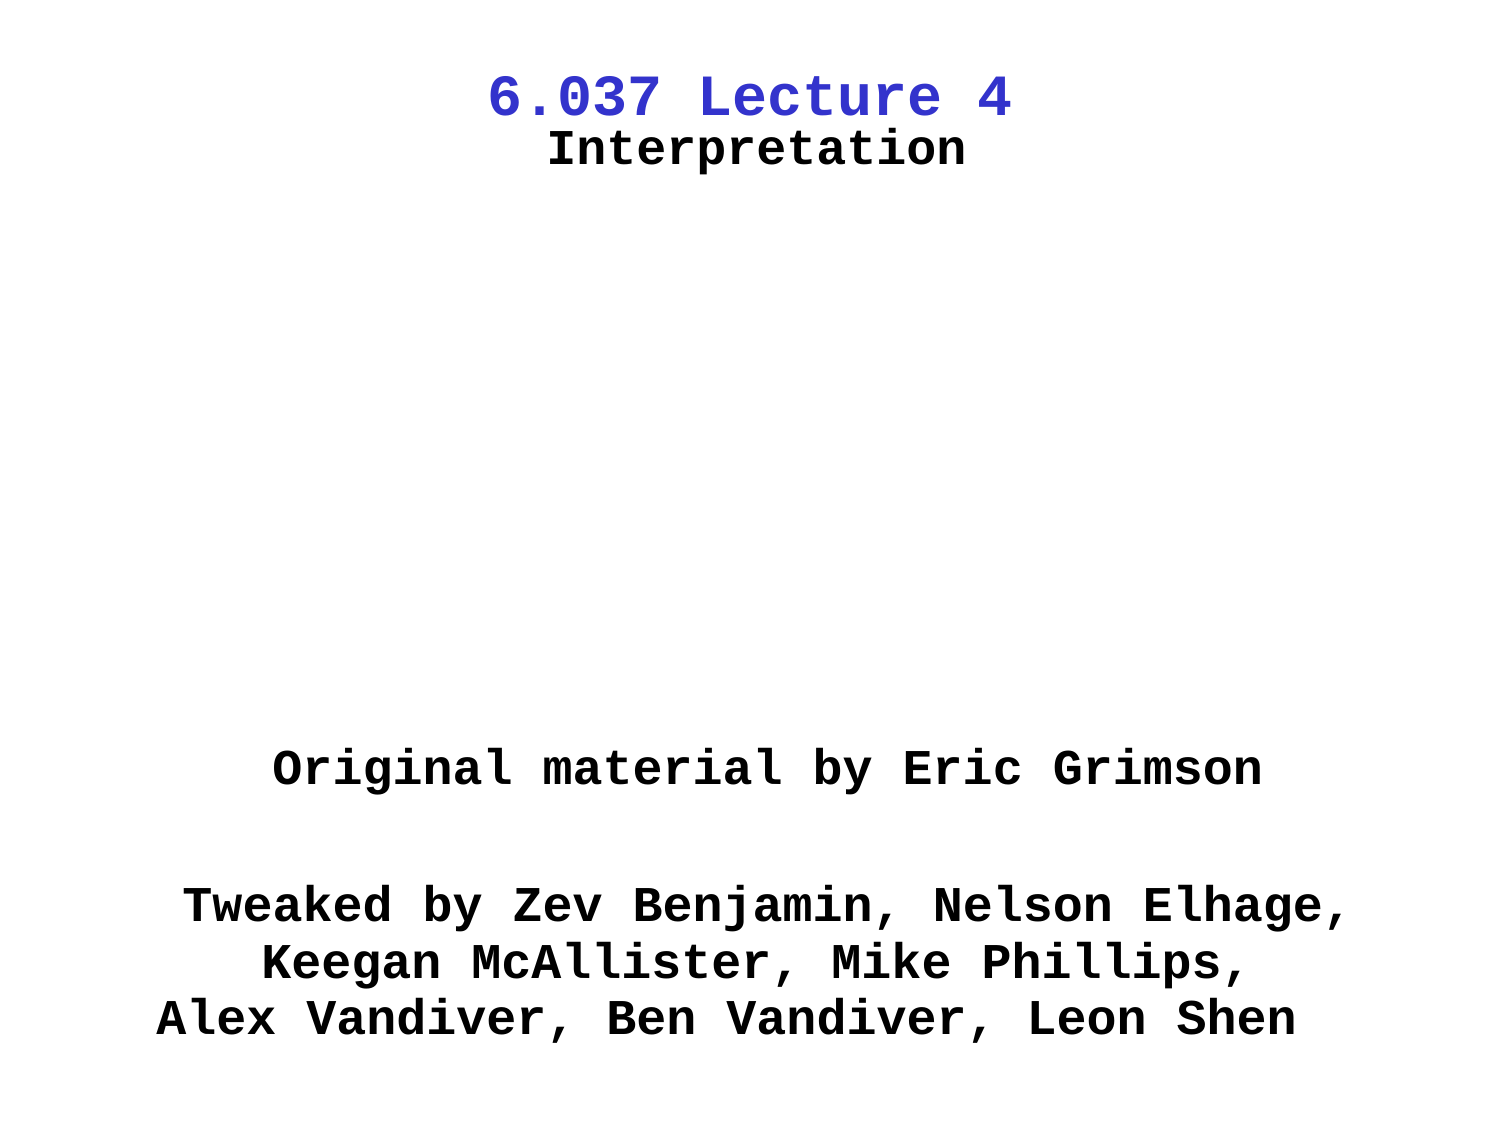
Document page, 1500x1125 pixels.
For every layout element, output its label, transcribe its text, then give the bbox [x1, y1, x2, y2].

text_box Interpretation Original material by Eric Grimson Tweaked by Zev Benjamin, Nelson Elhage, Keegan McAllister, Mike Phillips, Alex Vandiver, Ben Vandiver, Leon Shen [62, 171, 1450, 991]
text_box 6.037 Lecture 4 [37, 17, 1463, 171]
